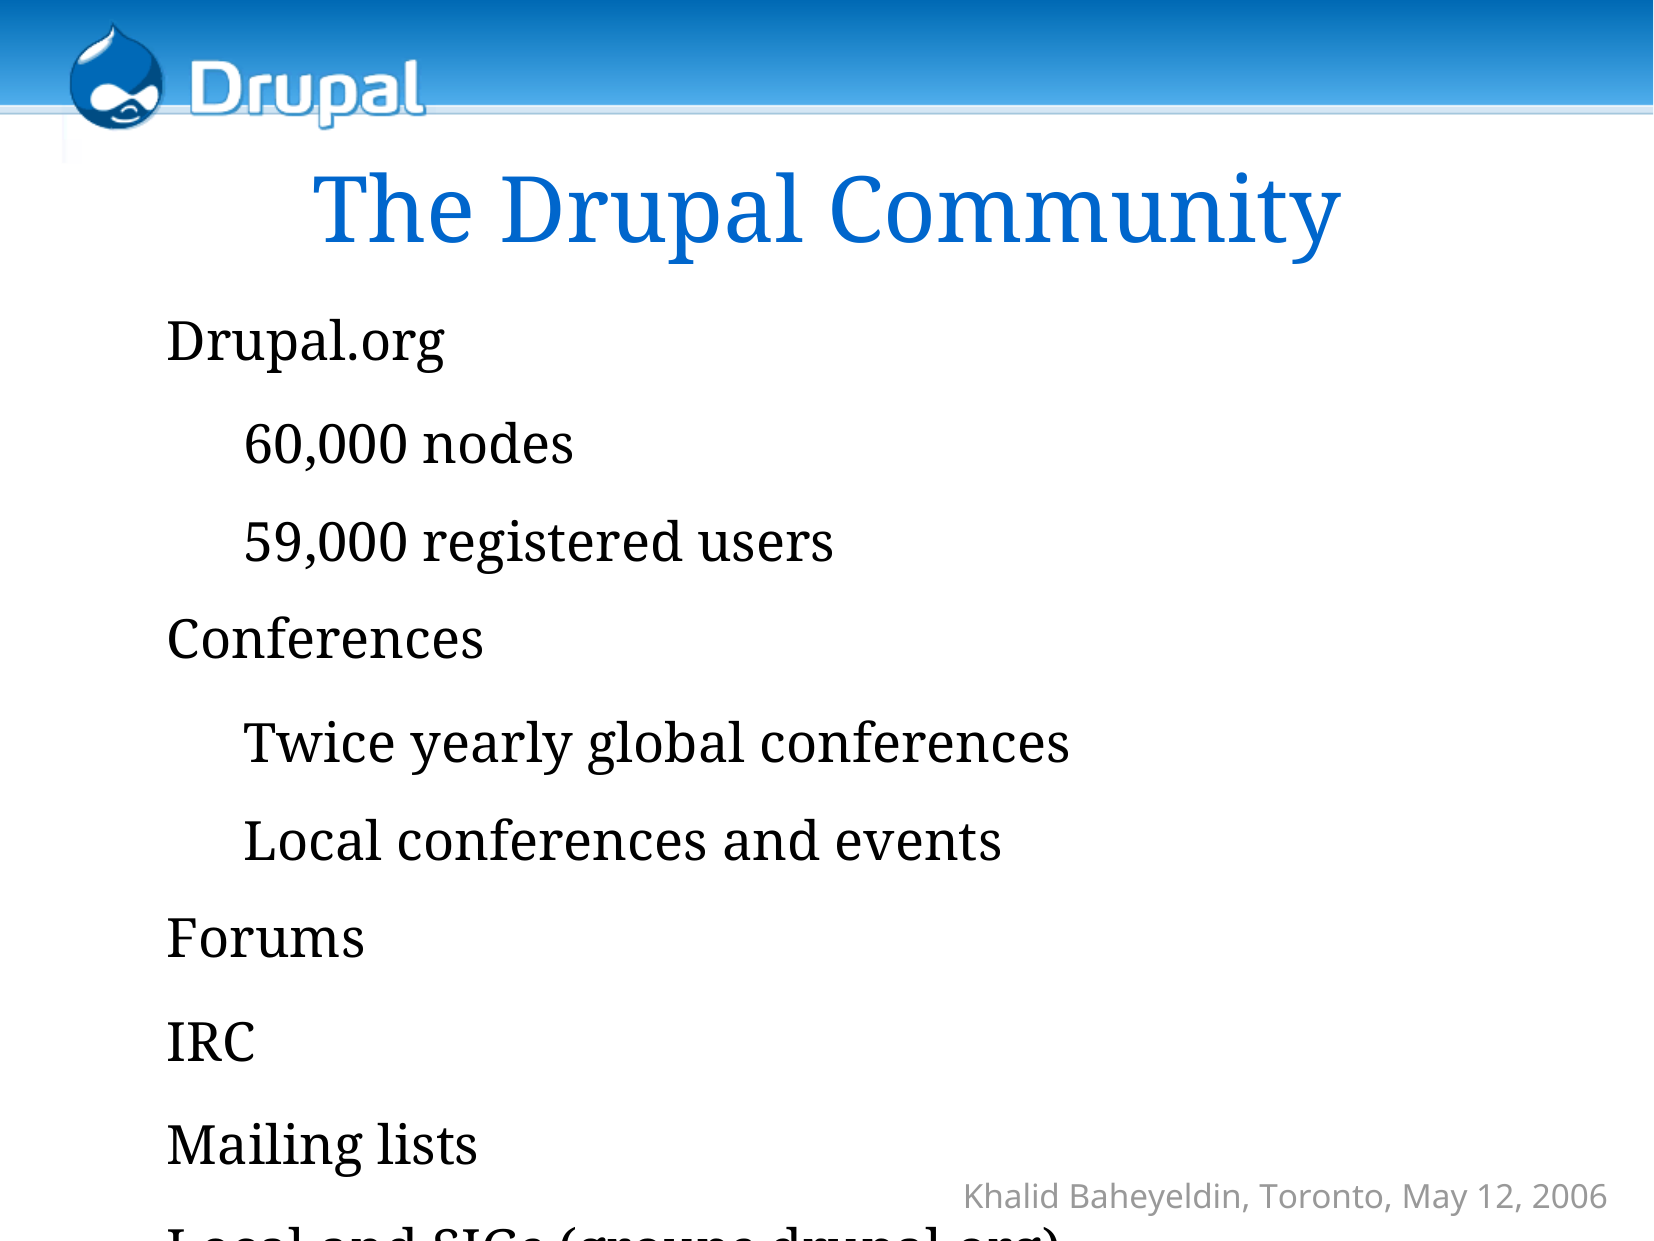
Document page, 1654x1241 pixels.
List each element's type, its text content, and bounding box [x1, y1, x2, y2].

list Drupal.org 60,000 nodes 59,000 registered users Conferences Twice yearly global conferences Local conferences and events Forums IRC Mailing lists Local and SIGs (groups.drupal.org) [149, 302, 1561, 1155]
title The Drupal Community [121, 102, 1533, 311]
picture [0, 0, 1654, 1241]
